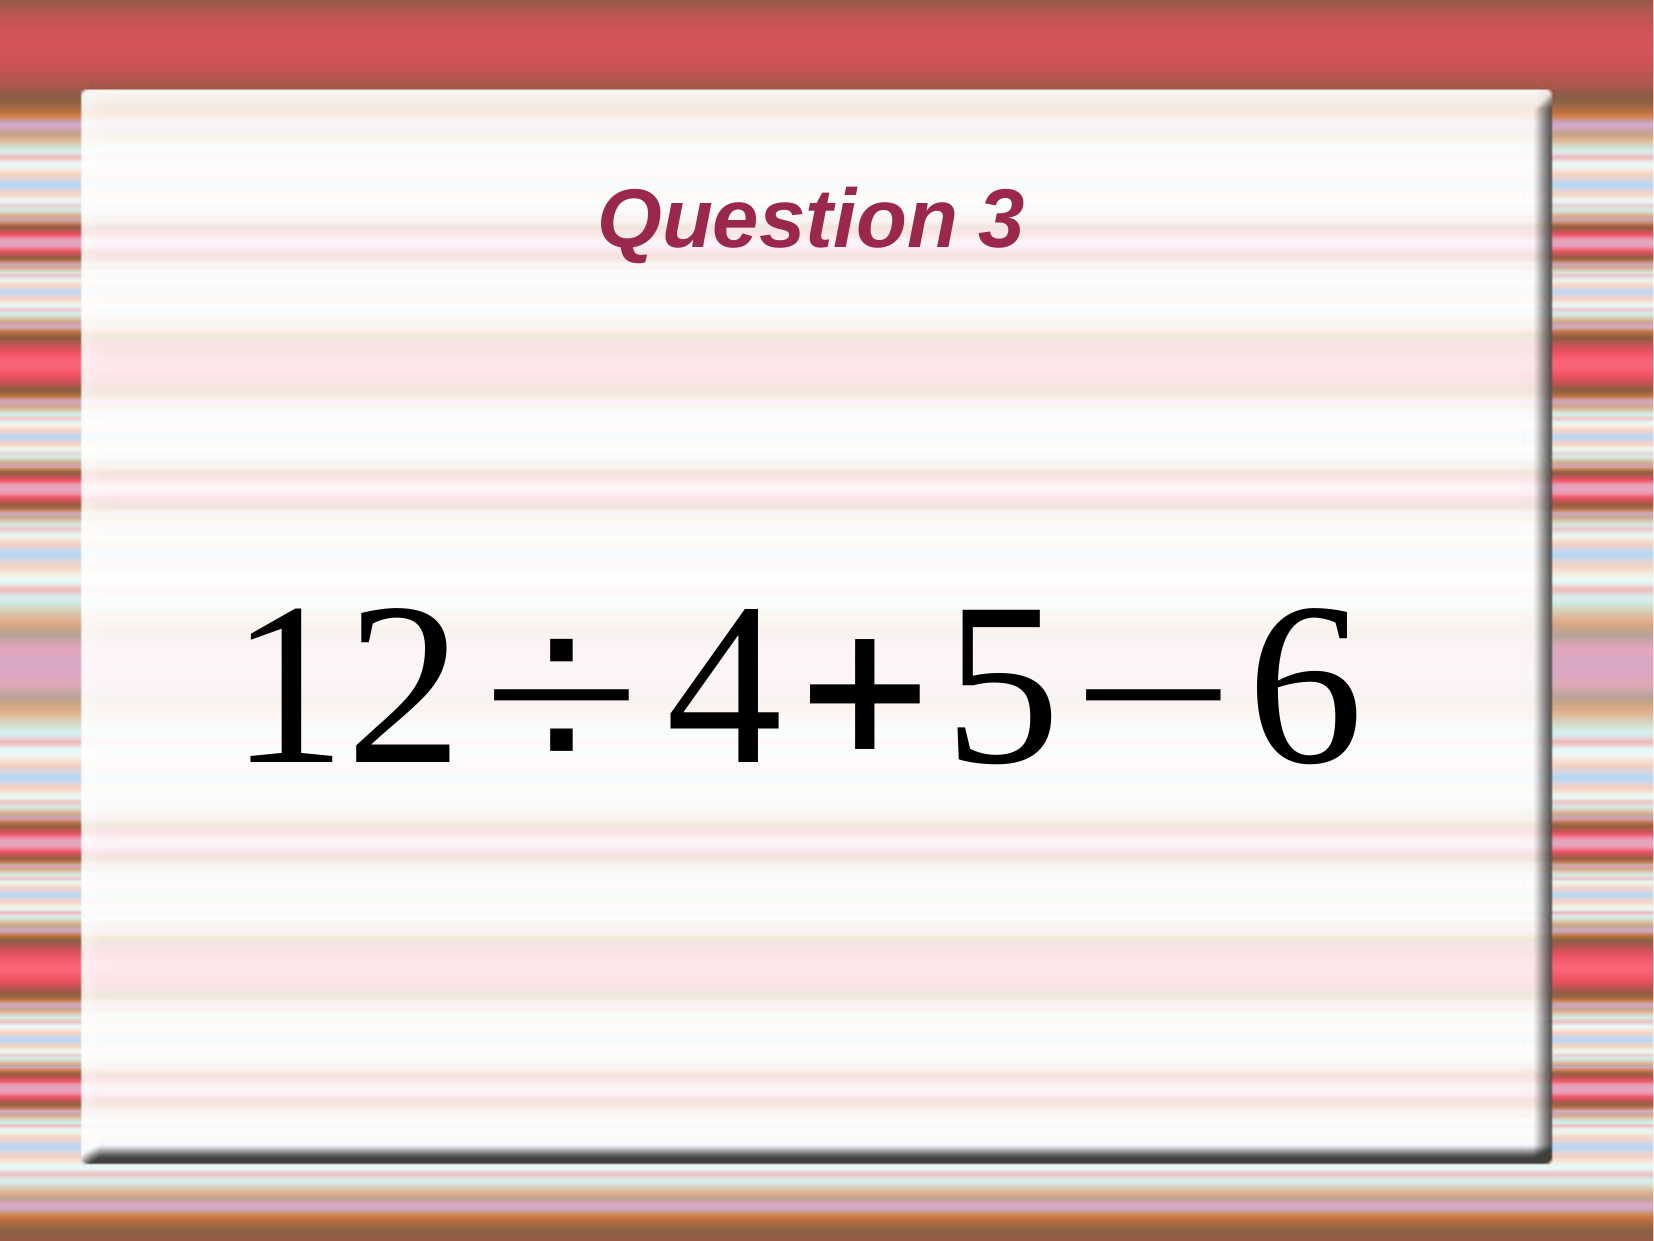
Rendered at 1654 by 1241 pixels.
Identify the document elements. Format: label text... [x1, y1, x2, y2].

picture [0, 0, 1654, 1241]
title Question 3 [88, 114, 1534, 322]
chart [224, 555, 1372, 813]
